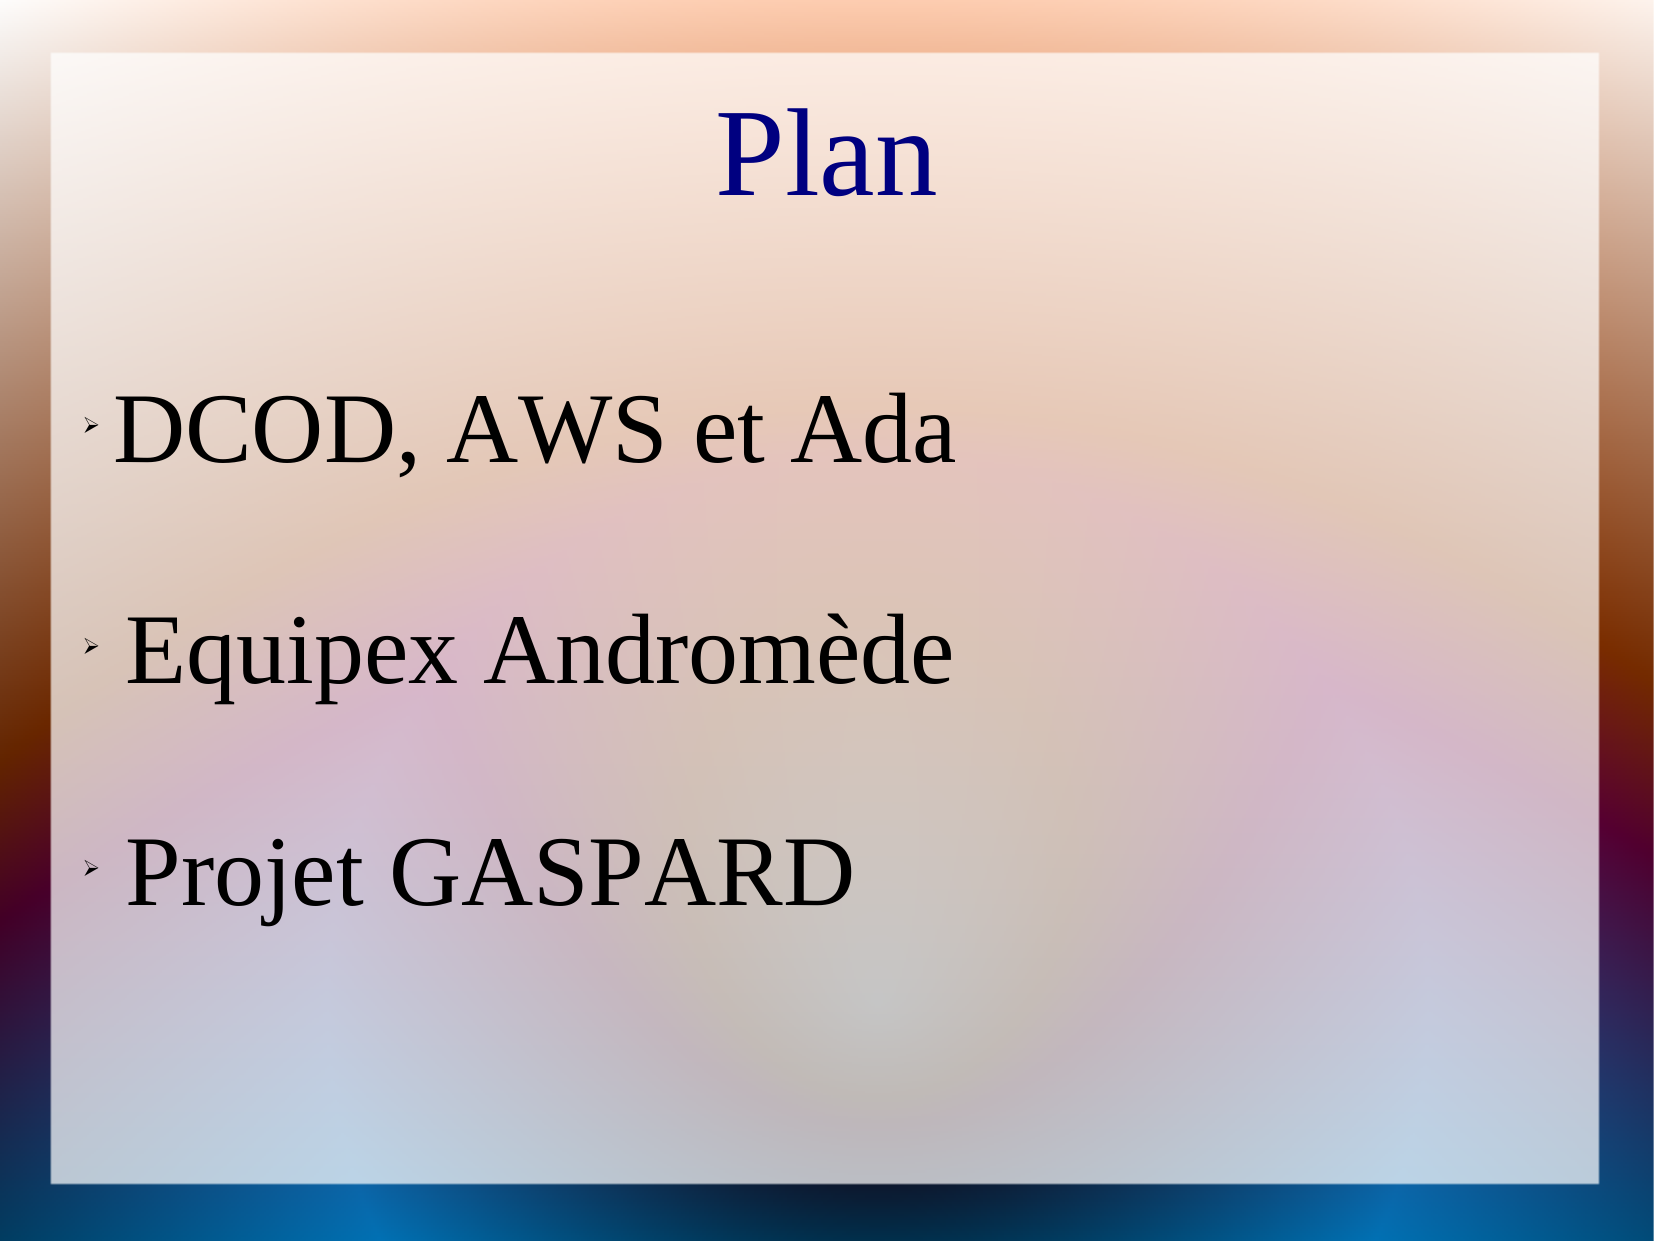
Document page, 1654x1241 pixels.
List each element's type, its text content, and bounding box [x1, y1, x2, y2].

title Plan [82, 49, 1571, 257]
subtitle DCOD, AWS et Ada Equipex Andromède Projet GASPARD [82, 290, 1571, 1010]
picture [0, 0, 1654, 1241]
